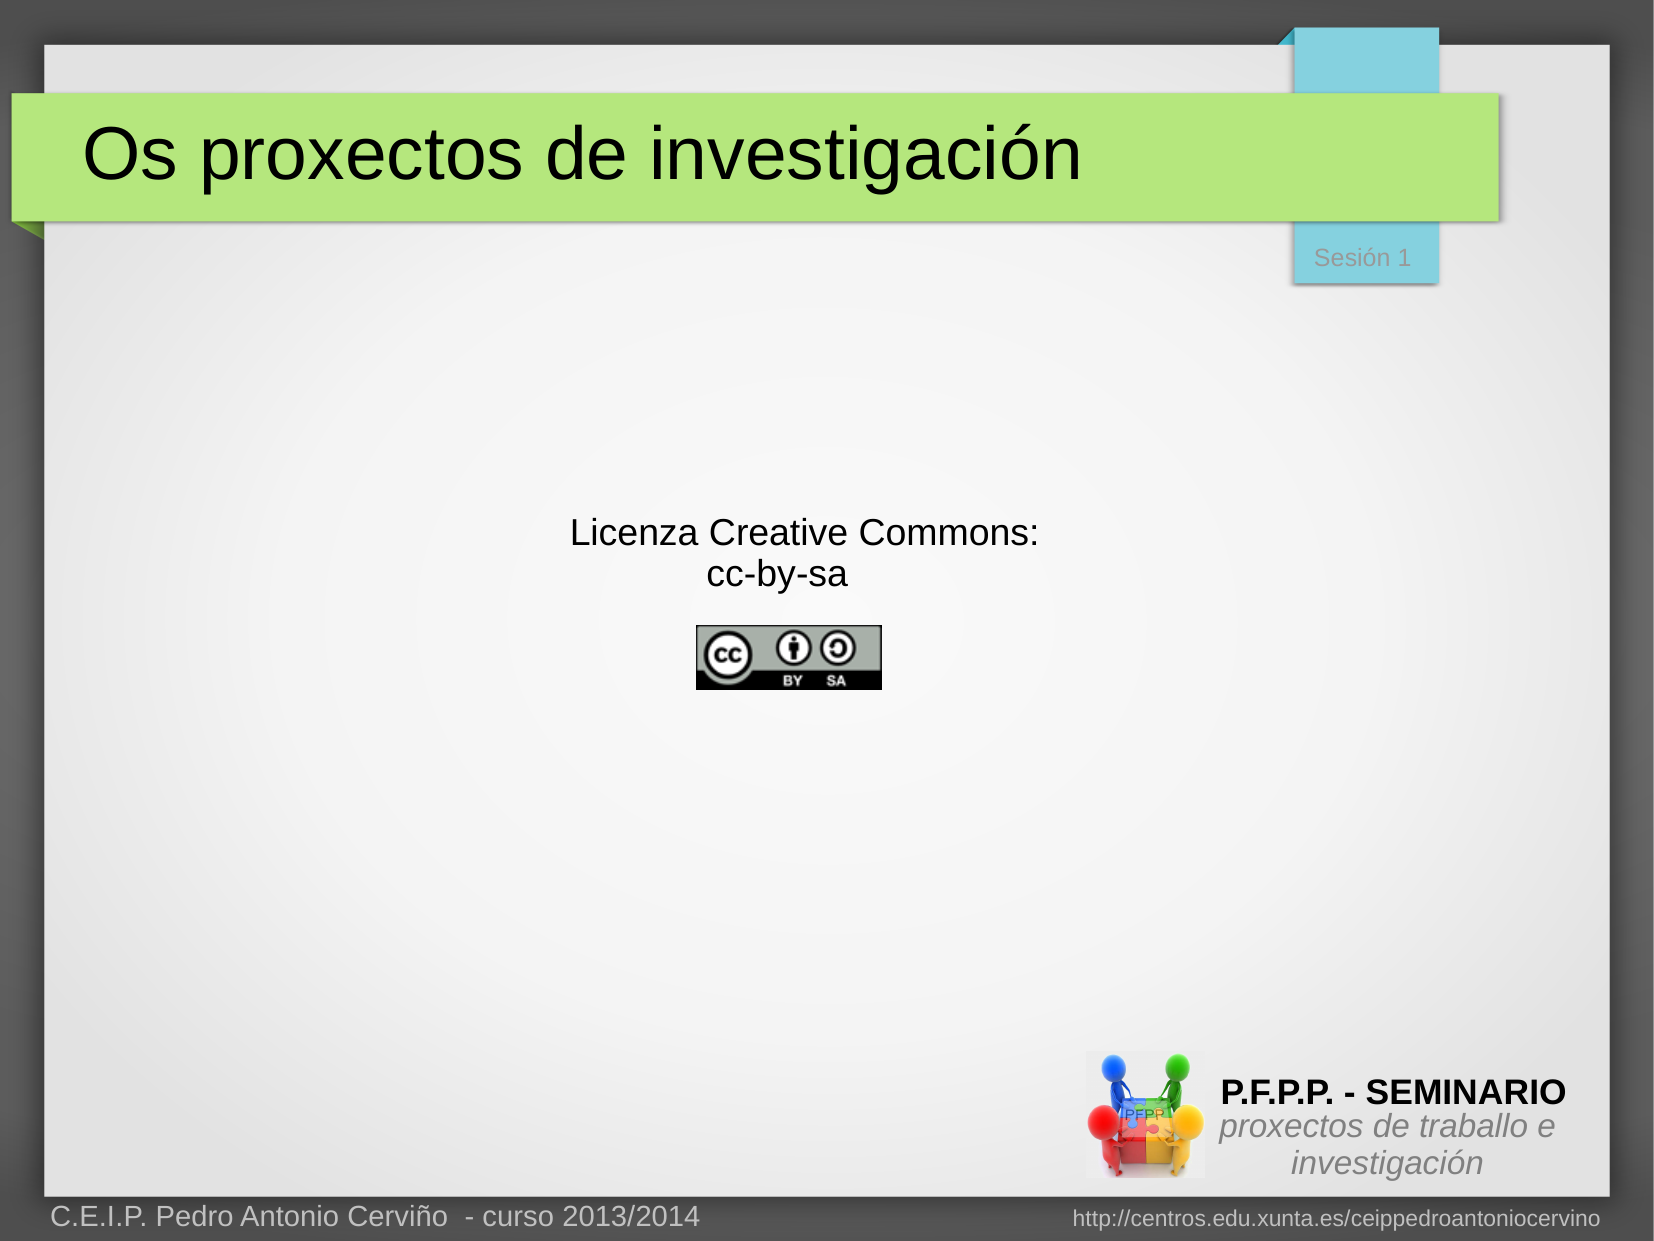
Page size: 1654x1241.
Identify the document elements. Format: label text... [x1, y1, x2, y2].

subtitle P.F.P.P. - SEMINARIO [1205, 1062, 1630, 1123]
text_box Sesión 1 [1299, 236, 1430, 280]
text_box C.E.I.P. Pedro Antonio Cerviño - curso 2013/2014 http://centros.edu.xunta.es/ceippedroantoniocervino [35, 1192, 1630, 1241]
title Os proxectos de investigación [82, 94, 1264, 213]
text_box proxectos de traballo e investigación [1192, 1106, 1583, 1182]
text_box Licenza Creative Commons: cc-by-sa [555, 503, 1323, 645]
picture [0, 0, 1654, 1241]
